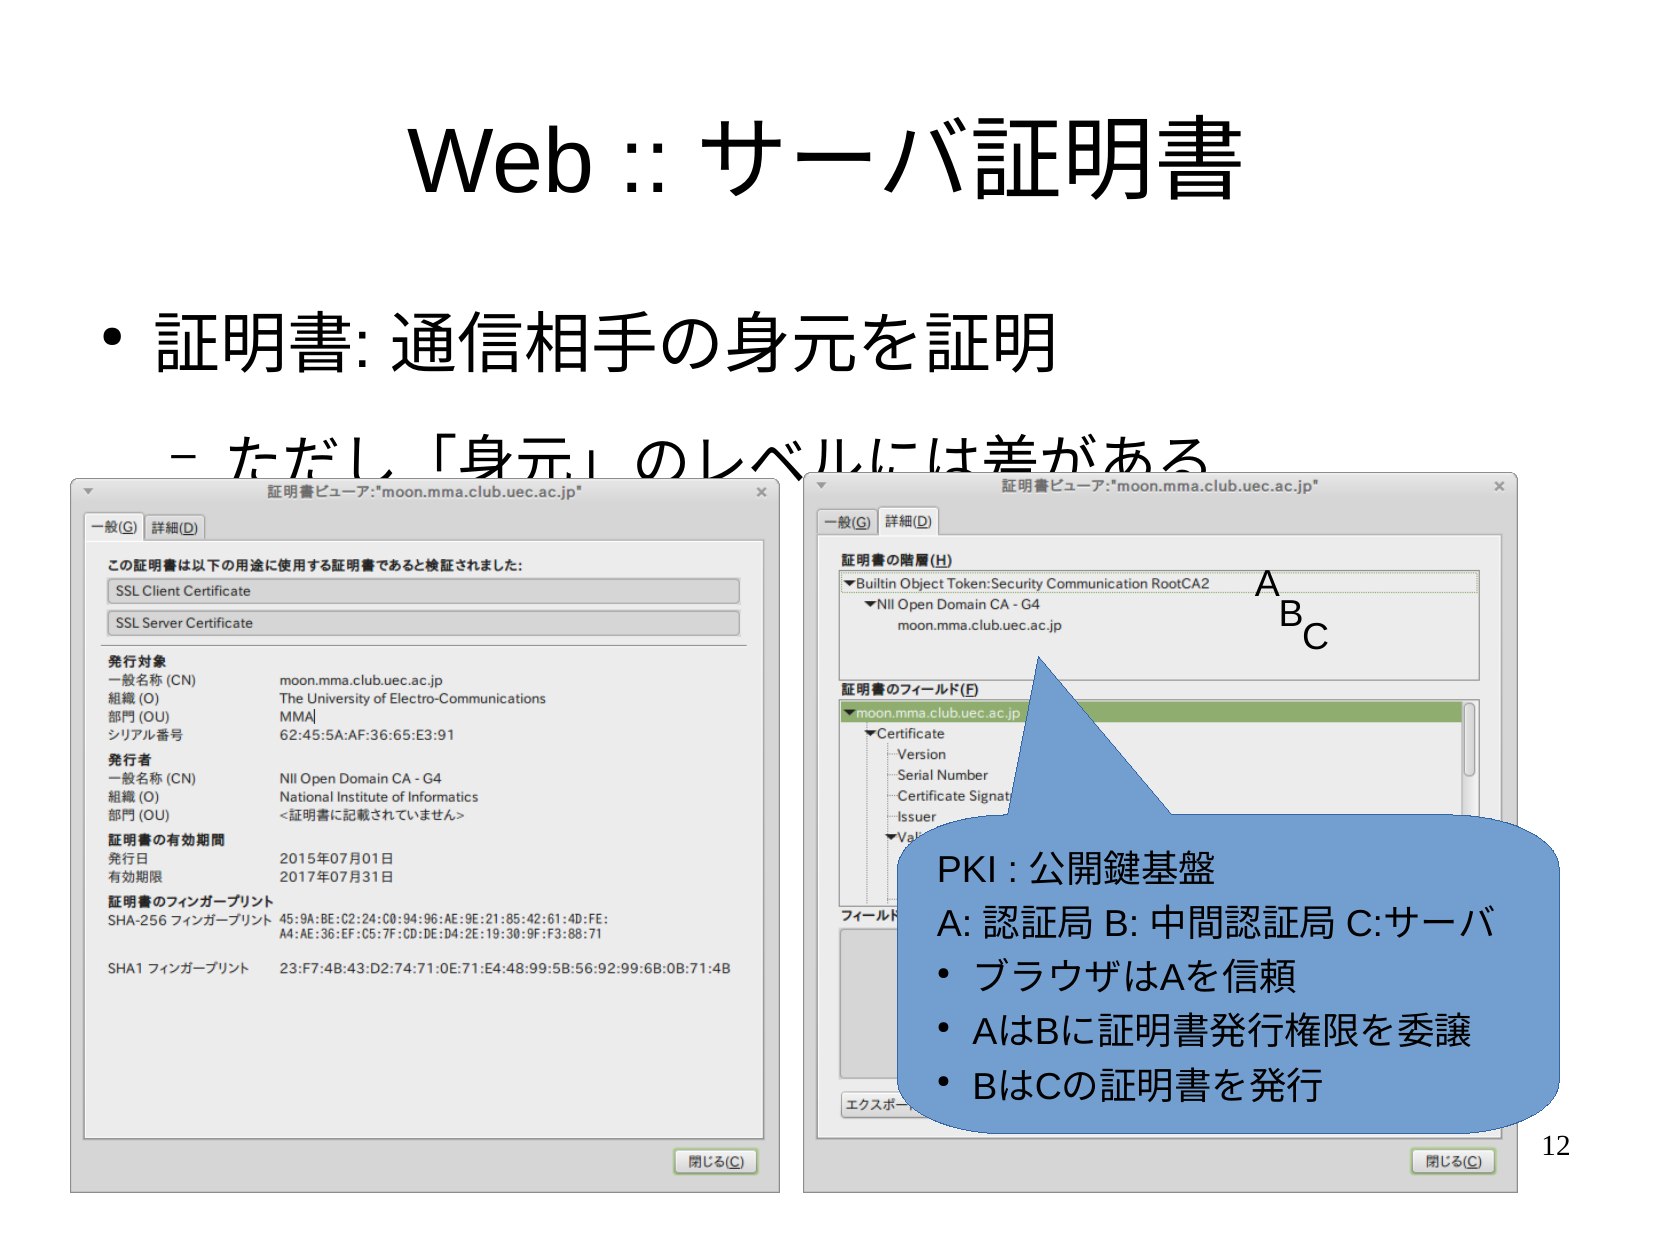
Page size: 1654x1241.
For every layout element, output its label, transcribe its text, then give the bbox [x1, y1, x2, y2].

list 証明書: 通信相手の身元を証明 ただし「身元」のレベルには差がある [82, 290, 1571, 1010]
text_box A [1240, 555, 1300, 612]
picture [803, 472, 1518, 1193]
picture [70, 478, 780, 1193]
text_box B [1263, 584, 1323, 642]
text_box C [1287, 608, 1347, 666]
text_box PKI : 公開鍵基盤 A: 認証局 B: 中間認証局 C:サーバ ブラウザはAを信頼 AはBに証明書発行権限を委譲 BはCの証明書を発行 [897, 656, 1560, 1134]
title Web :: サーバ証明書 [82, 49, 1571, 257]
